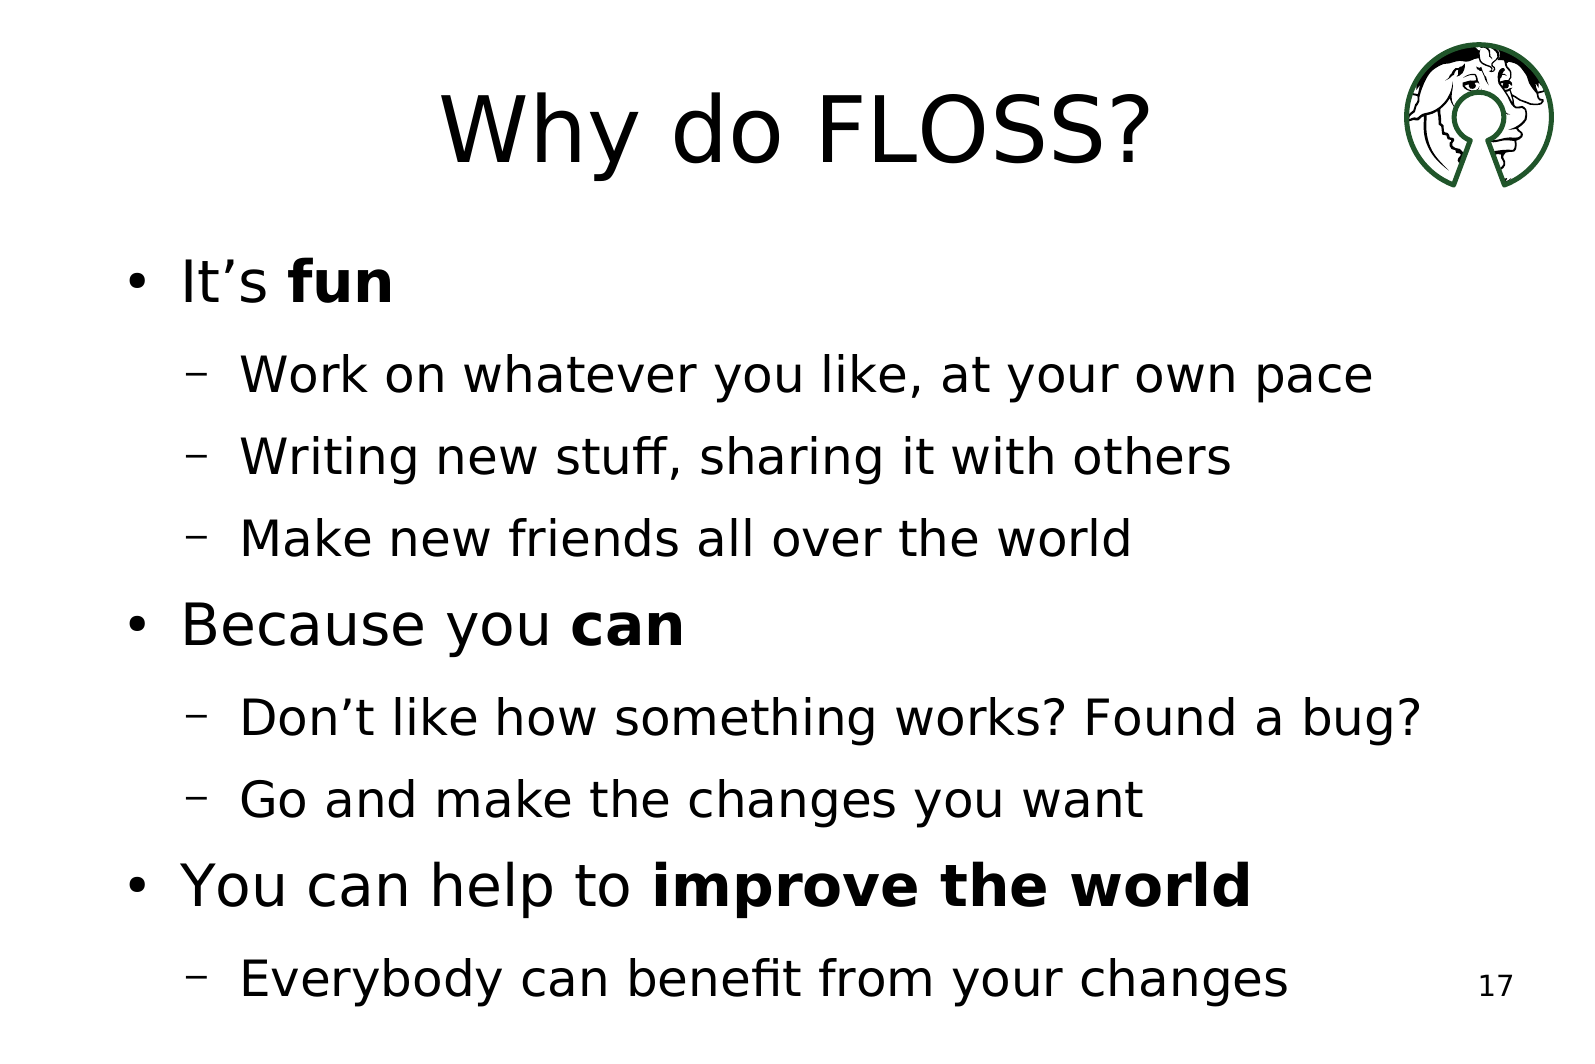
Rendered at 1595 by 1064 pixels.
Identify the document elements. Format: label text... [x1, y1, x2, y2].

list It’s fun Work on whatever you like, at your own pace Writing new stuff, sharing it with others Make new friends all over the world Because you can Don’t like how something works? Found a bug? Go and make the changes you want You can help to improve the world Everybody can benefit from your changes [79, 248, 1515, 1064]
title Why do FLOSS? [79, 42, 1515, 220]
